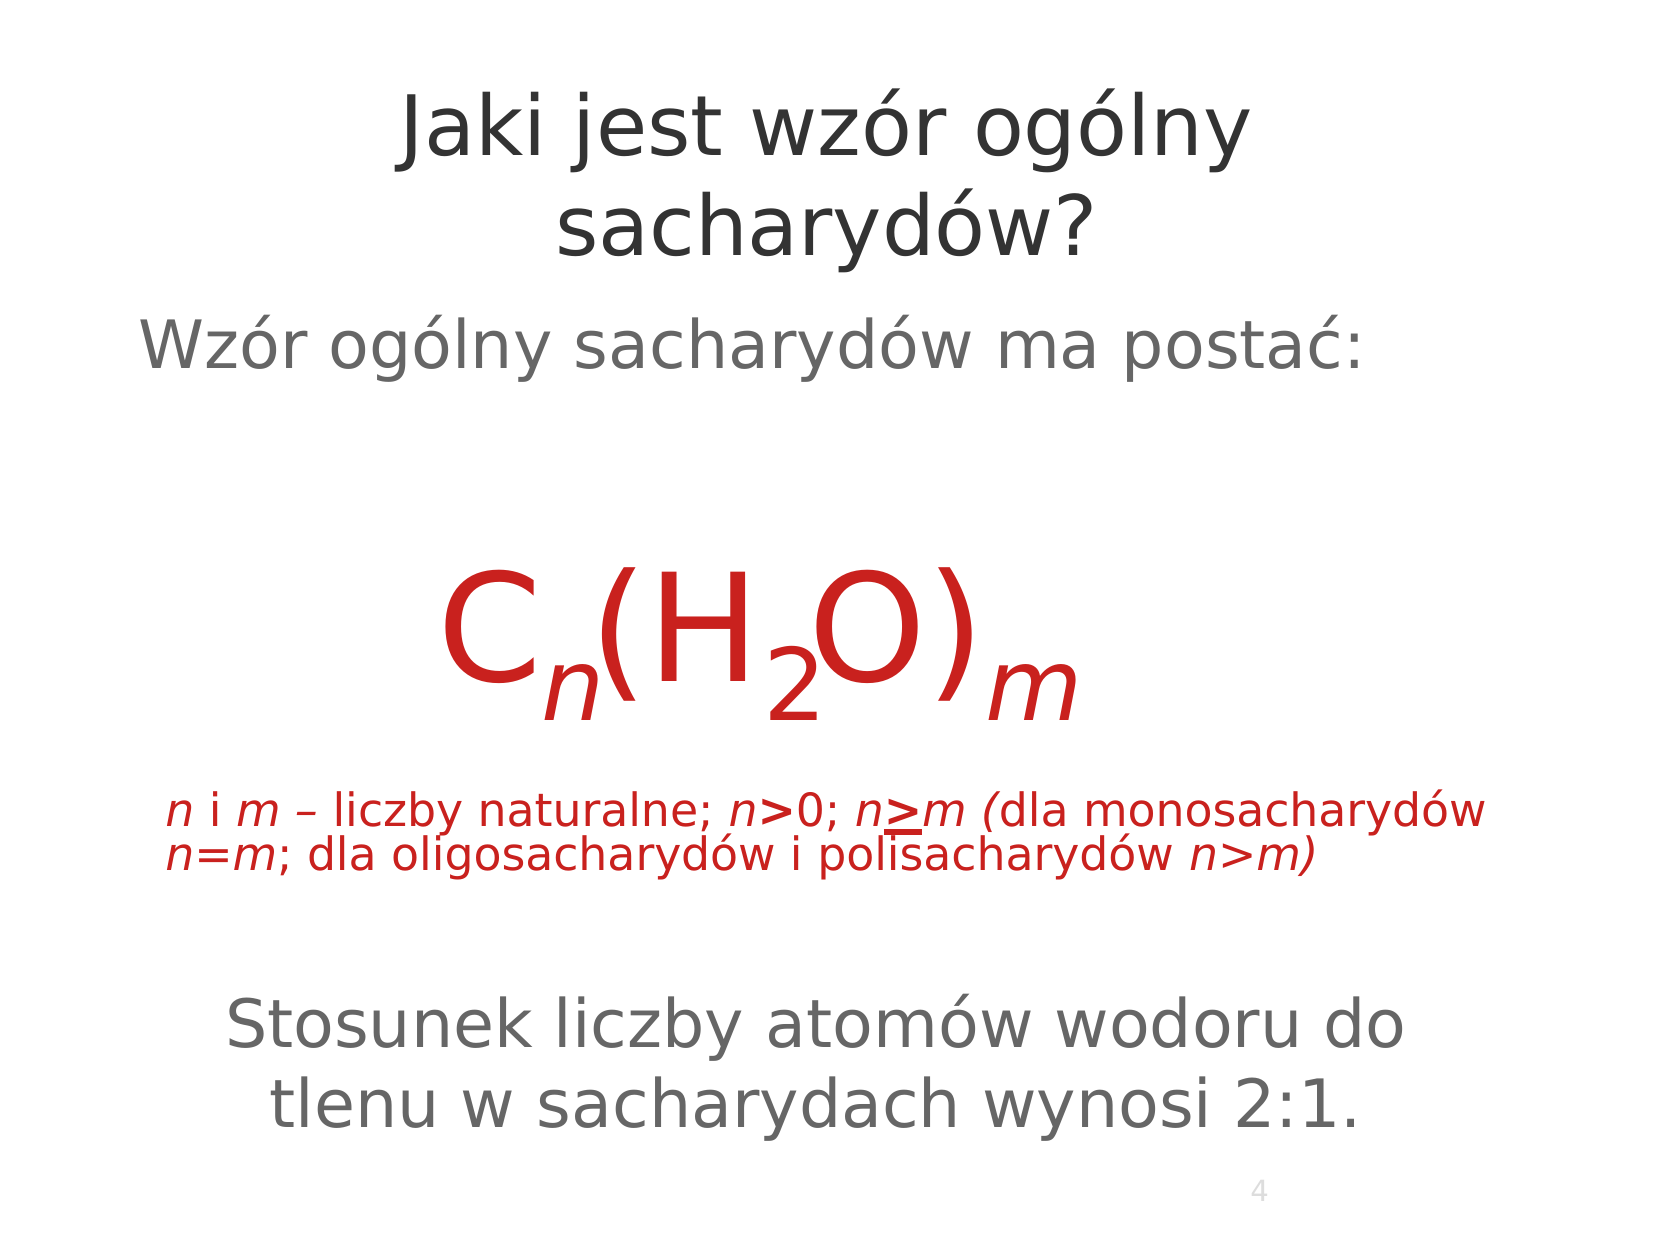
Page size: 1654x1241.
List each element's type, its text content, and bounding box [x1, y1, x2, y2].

title Jaki jest wzór ogólny sacharydów? [114, 73, 1539, 271]
list Wzór ogólny sacharydów ma postać: [138, 302, 1489, 650]
list n i m – liczby naturalne; n>0; n>m (dla monosacharydów n=m; dla oligosacharydów i polisacharydów n>m) [165, 791, 1516, 886]
list C (H O) [437, 531, 1132, 733]
list Stosunek liczby atomów wodoru do tlenu w sacharydach wynosi 2:1. [141, 980, 1492, 1158]
list n 2 m [541, 620, 1236, 756]
text_box [1250, 1172, 1636, 1241]
